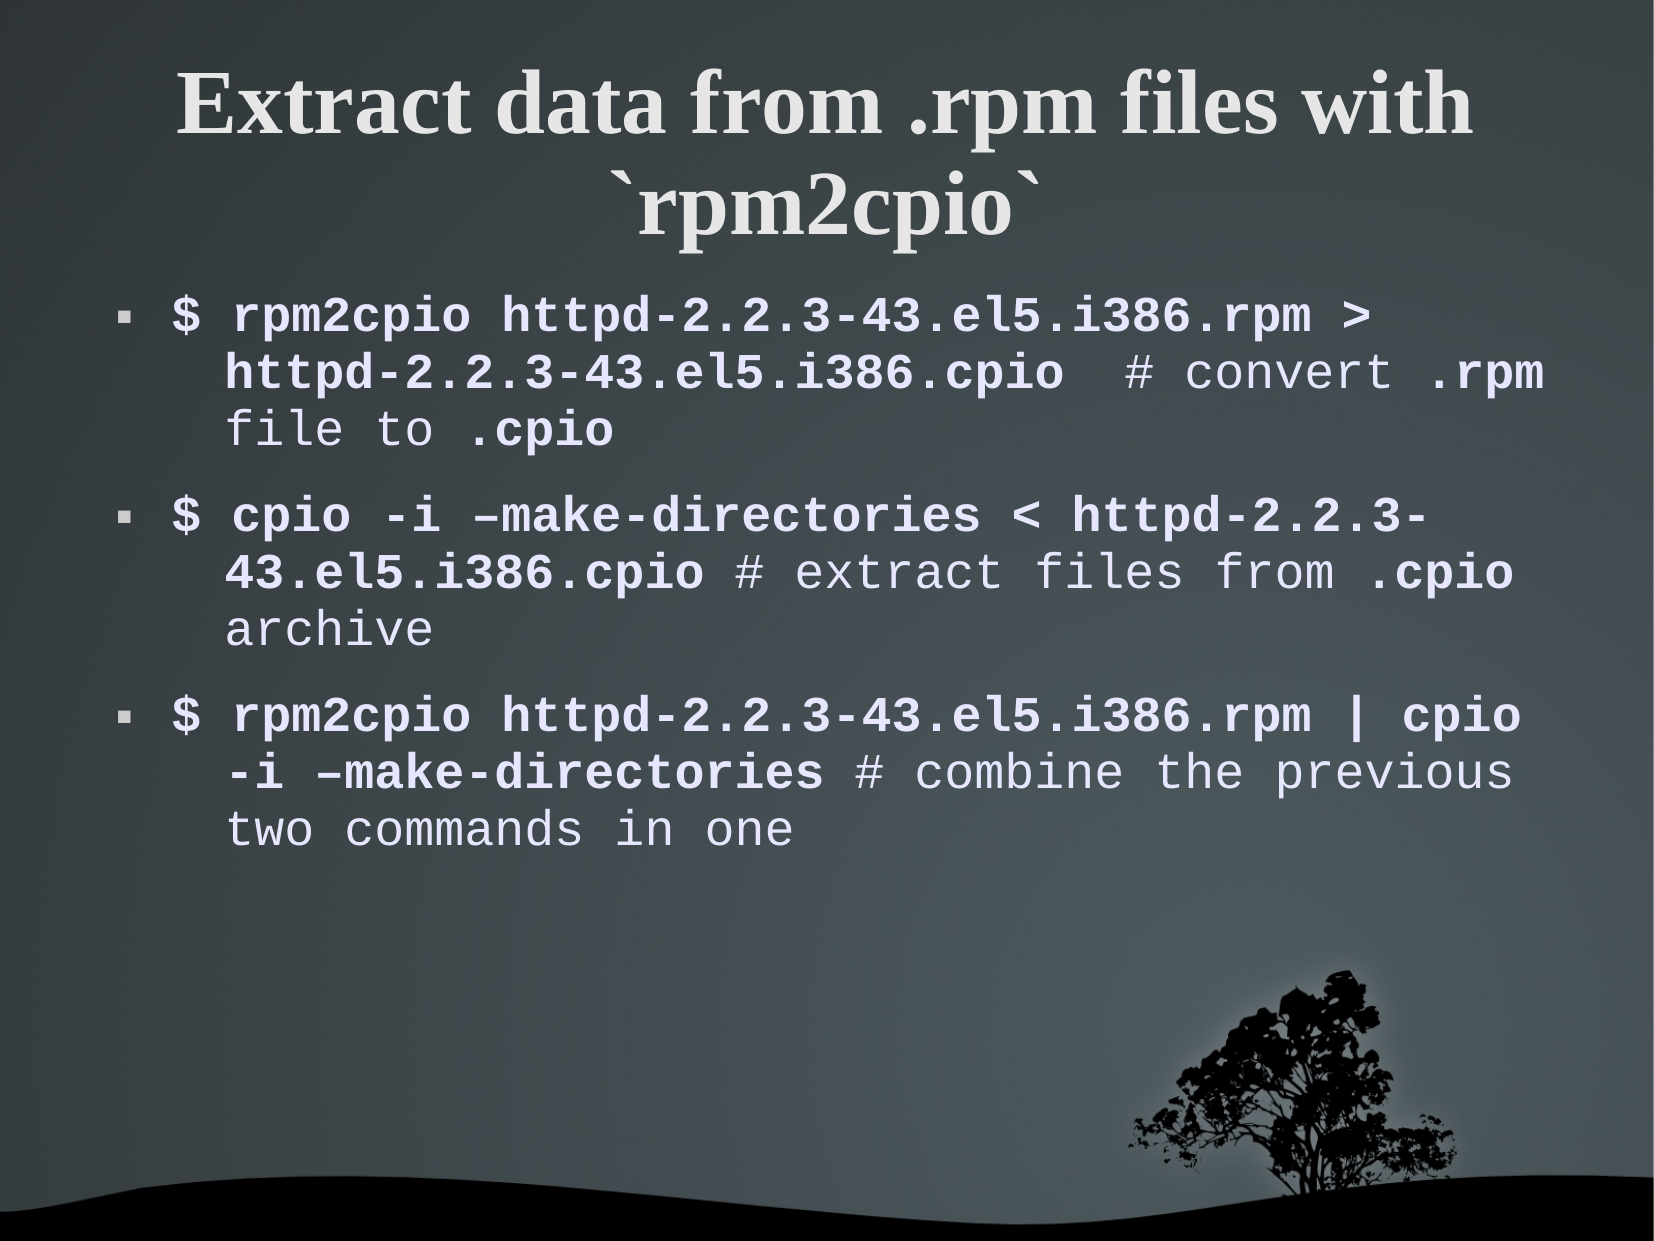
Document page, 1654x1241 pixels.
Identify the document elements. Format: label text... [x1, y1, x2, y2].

picture [0, 0, 1654, 1241]
title Extract data from .rpm files with `rpm2cpio` [82, 33, 1571, 273]
list $ rpm2cpio httpd-2.2.3-43.el5.i386.rpm > httpd-2.2.3-43.el5.i386.cpio # convert .rpm file to .cpio $ cpio -i –make-directories < httpd-2.2.3-43.el5.i386.cpio # extract files from .cpio archive $ rpm2cpio httpd-2.2.3-43.el5.i386.rpm | cpio -i –make-directories # combine the previous two commands in one [82, 290, 1571, 1128]
